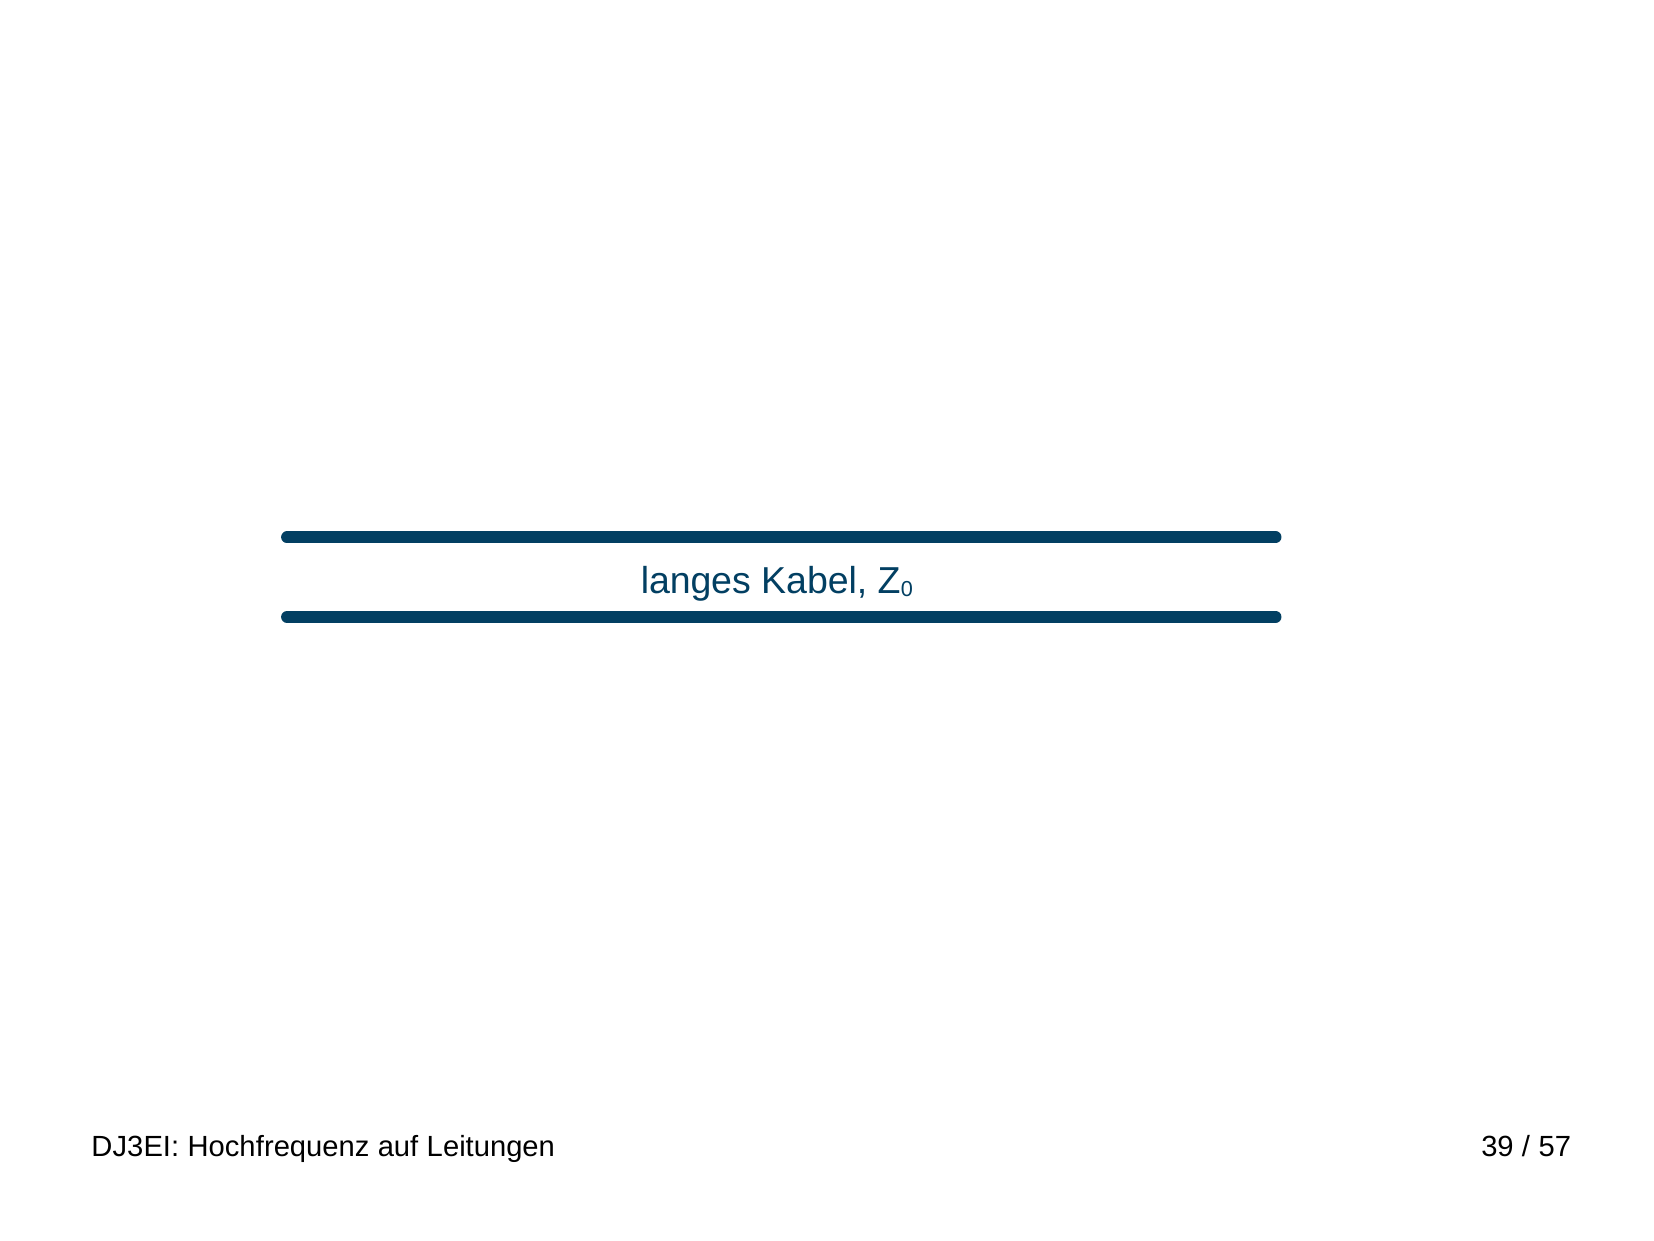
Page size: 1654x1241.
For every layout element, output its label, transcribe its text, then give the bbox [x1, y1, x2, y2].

text_box langes Kabel, Z0 [625, 552, 1080, 638]
